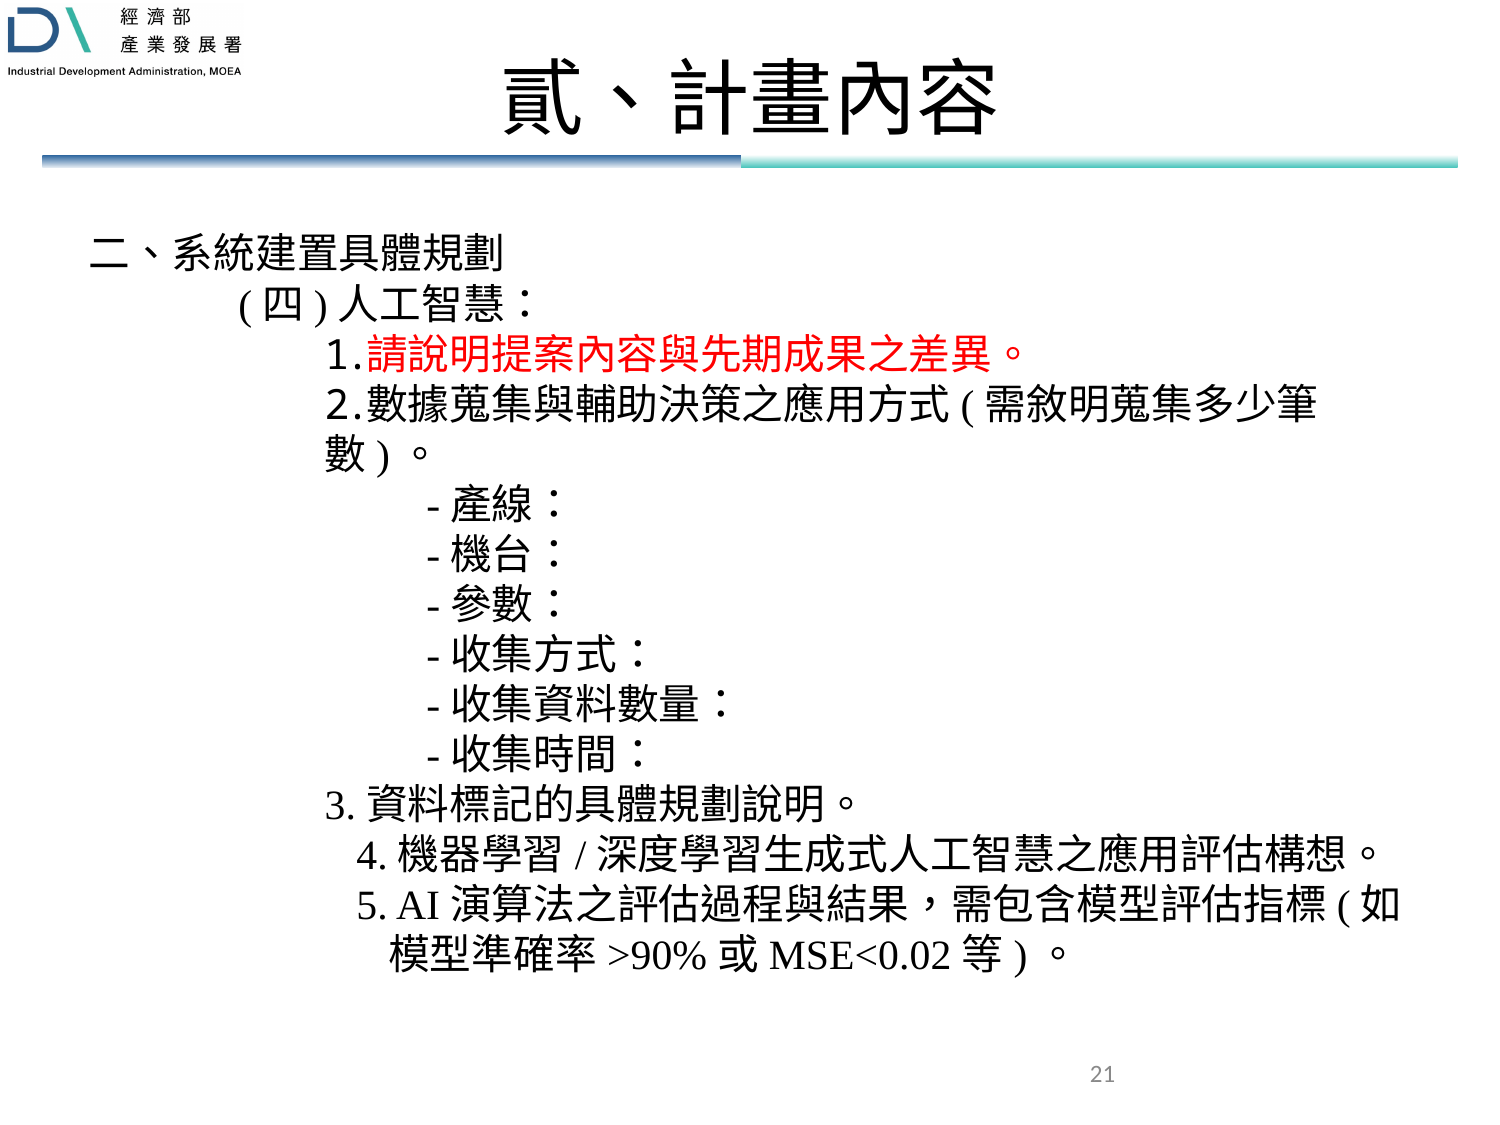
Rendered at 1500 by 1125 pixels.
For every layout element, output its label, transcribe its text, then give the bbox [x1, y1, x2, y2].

text_box 二、系統建置具體規劃 (四)人工智慧： 請說明提案內容與先期成果之差異。 數據蒐集與輔助決策之應用方式(需敘明蒐集多少筆數)。 -產線： -機台： -參數： -收集方式： -收集資料數量： -收集時間： 3.資料標記的具體規劃說明。 4.機器學習/深度學習生成式人工智慧之應用評估構想。 5. AI演算法之評估過程與結果，需包含模型評估指標(如模型準確率>90%或MSE<0.02等)。 [73, 220, 1423, 1035]
text_box 21 [1074, 1042, 1426, 1103]
title 貳、計畫內容 [75, 19, 1426, 171]
